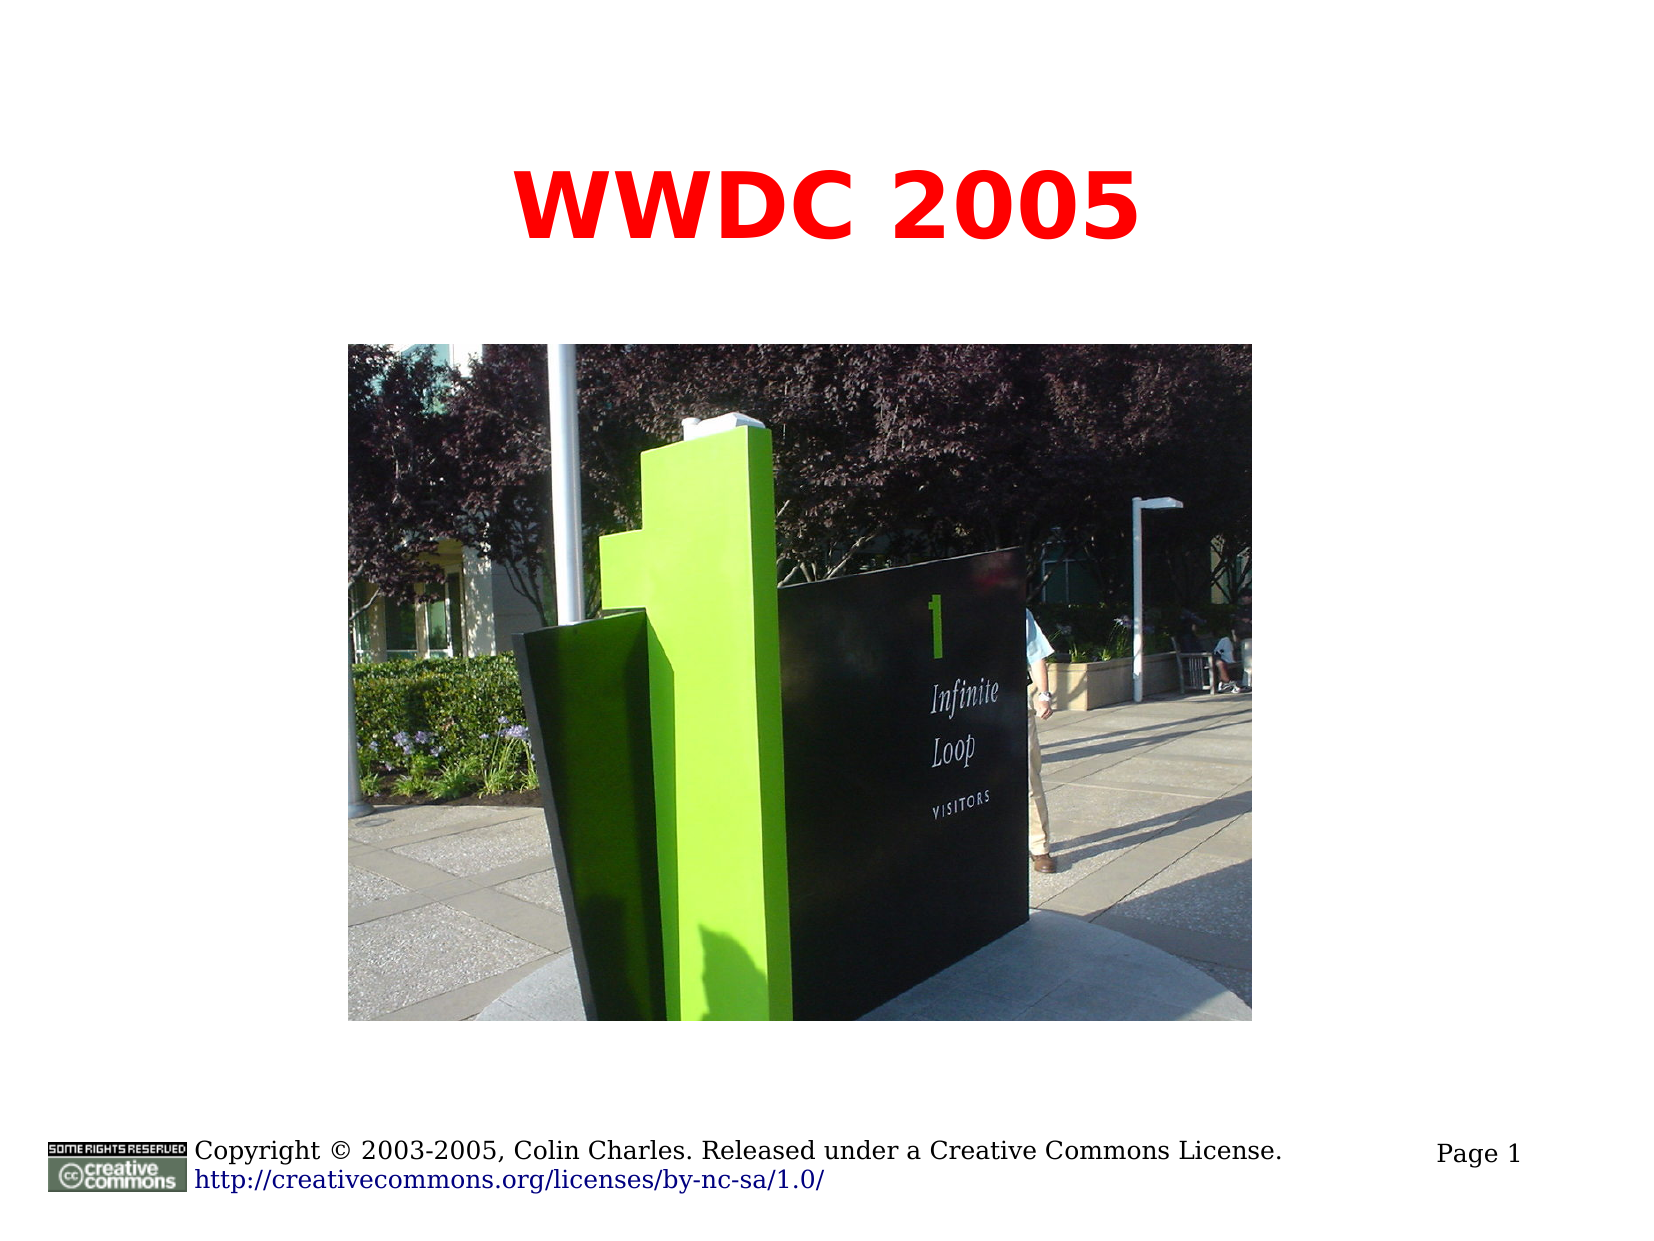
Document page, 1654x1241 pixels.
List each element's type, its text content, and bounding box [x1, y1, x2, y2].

picture [48, 1142, 187, 1192]
picture [348, 344, 1252, 1021]
title WWDC 2005 [121, 102, 1534, 311]
